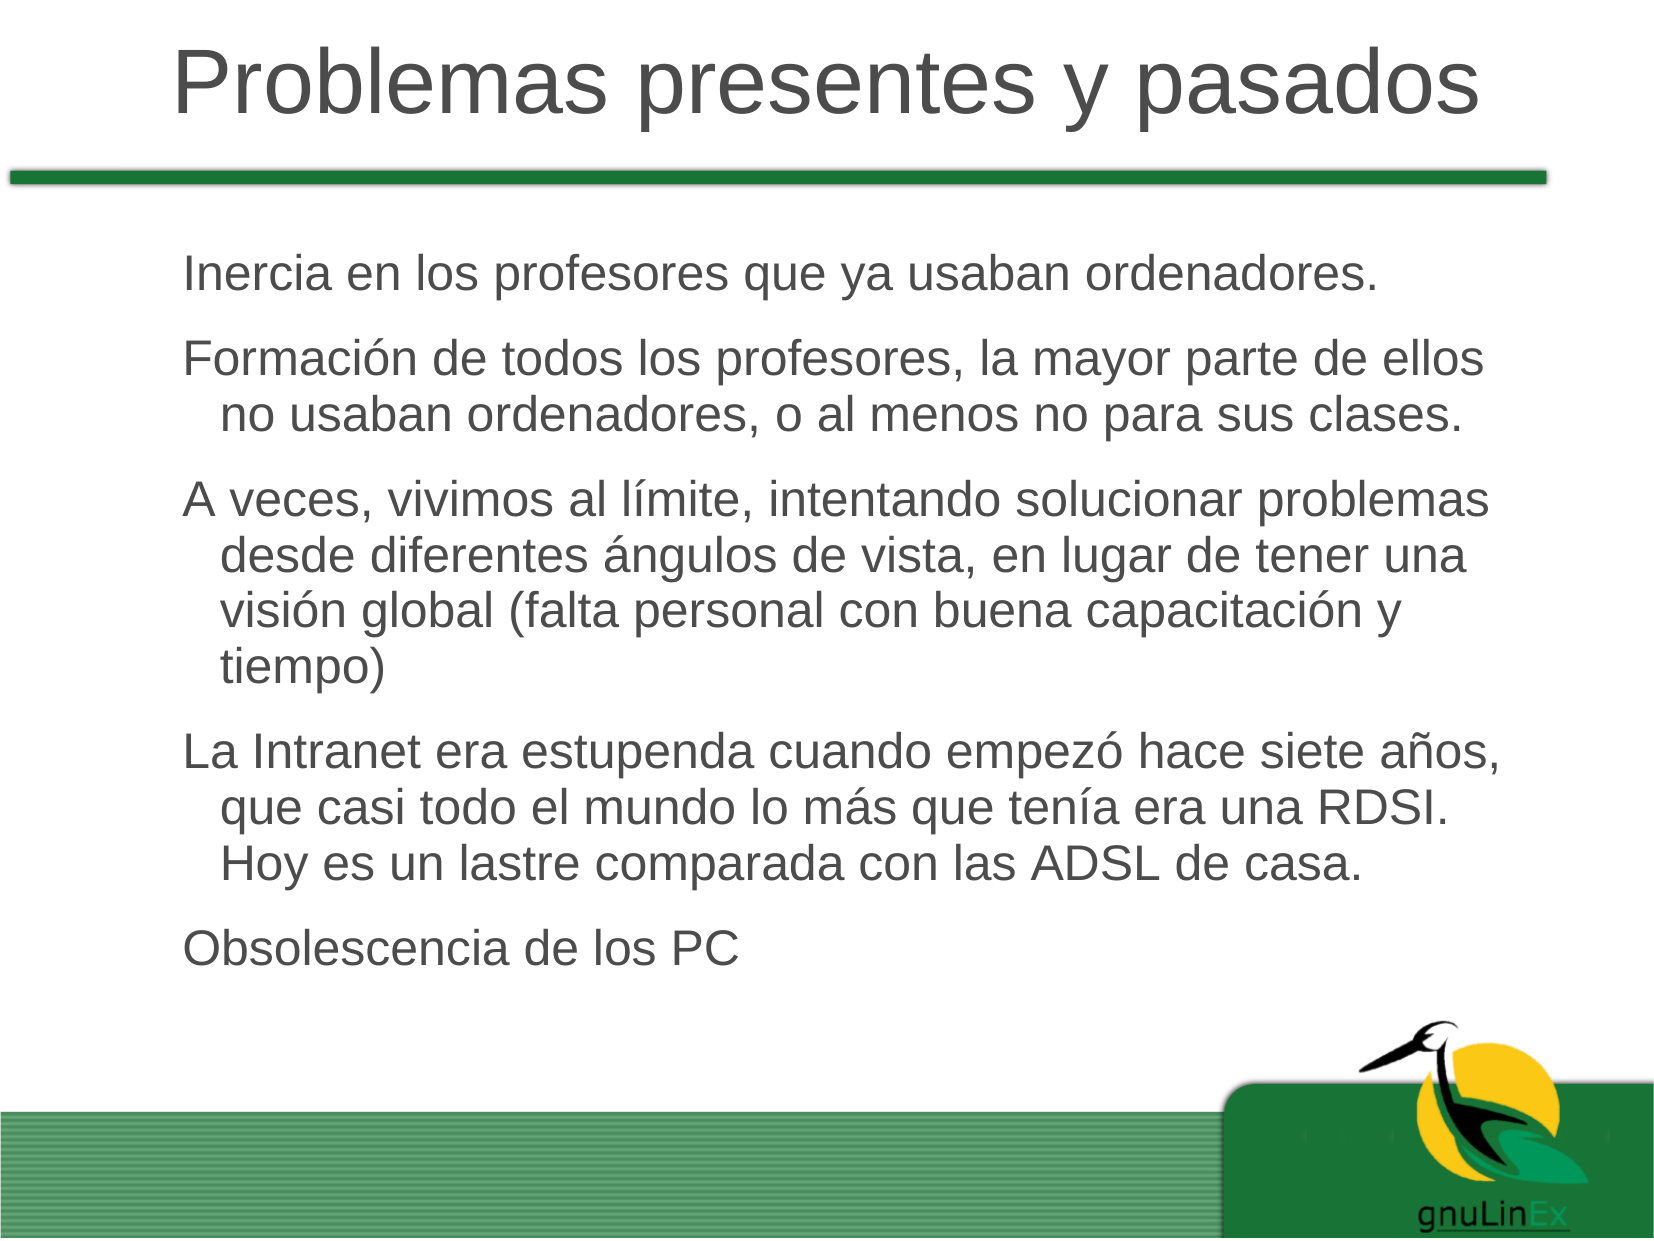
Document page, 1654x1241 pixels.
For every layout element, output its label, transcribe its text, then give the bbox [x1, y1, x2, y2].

title Problemas presentes y pasados [121, 0, 1534, 164]
list Inercia en los profesores que ya usaban ordenadores. Formación de todos los profesores, la mayor parte de ellos no usaban ordenadores, o al menos no para sus clases. A veces, vivimos al límite, intentando solucionar problemas desde diferentes ángulos de vista, en lugar de tener una visión global (falta personal con buena capacitación y tiempo) La Intranet era estupenda cuando empezó hace siete años, que casi todo el mundo lo más que tenía era una RDSI. Hoy es un lastre comparada con las ADSL de casa. Obsolescencia de los PC [107, 244, 1520, 1108]
picture [0, 0, 1654, 1238]
